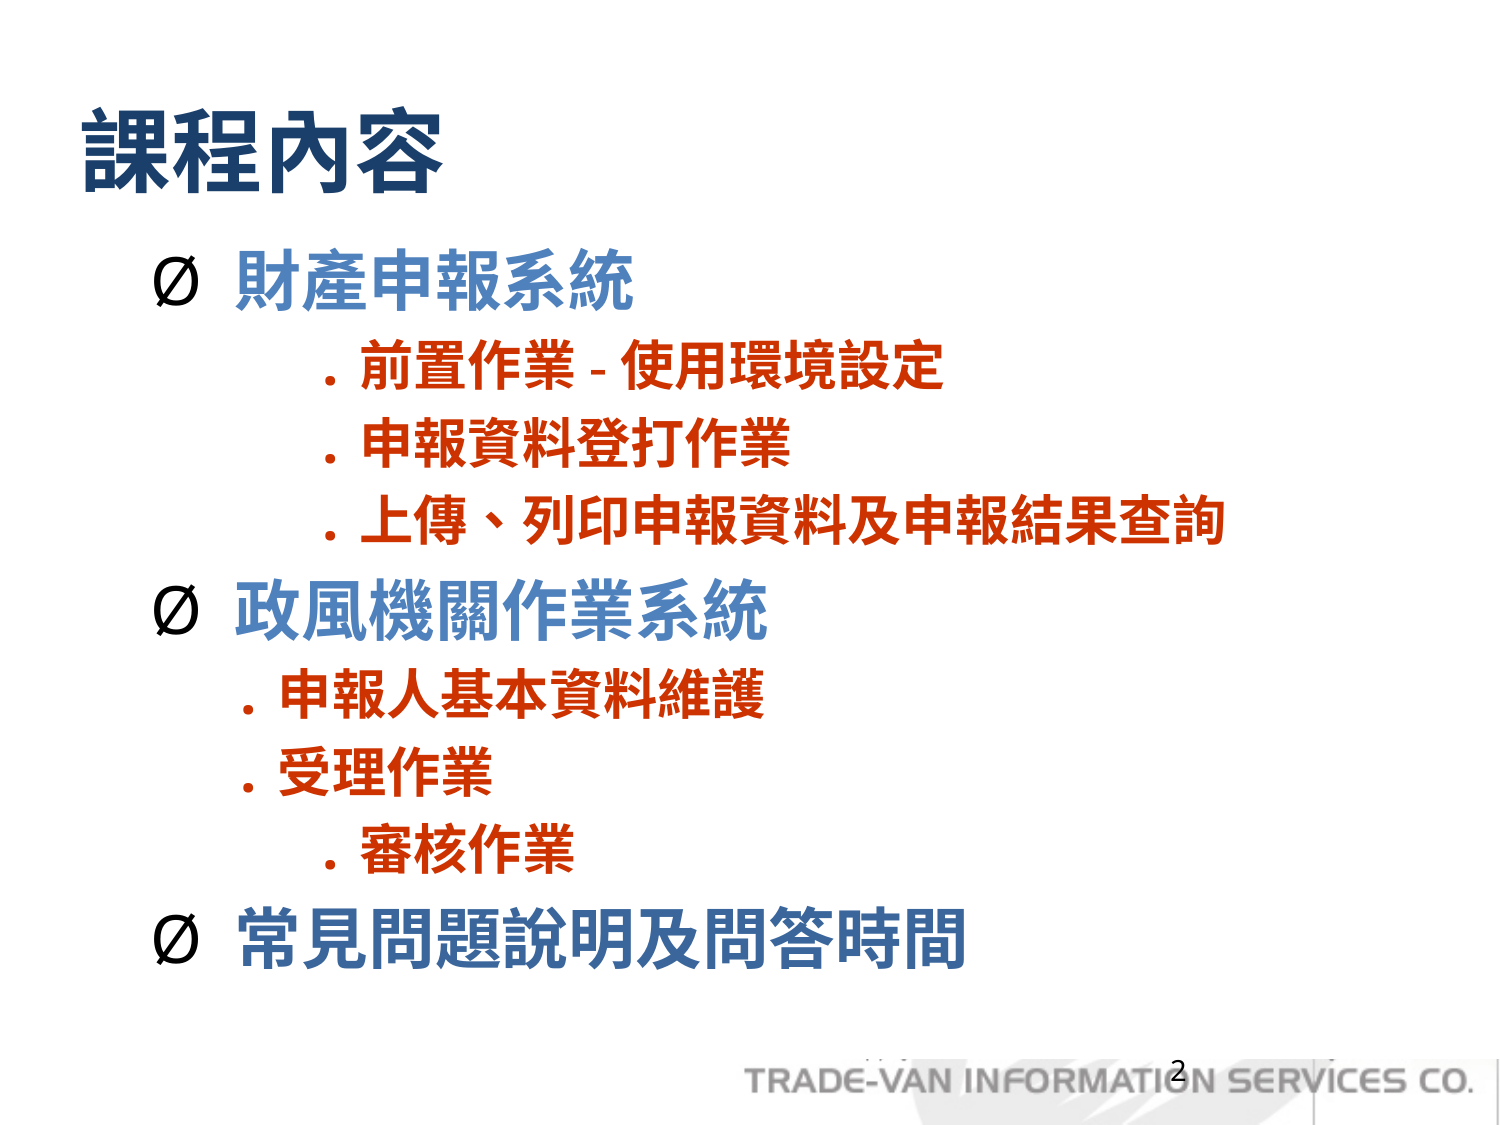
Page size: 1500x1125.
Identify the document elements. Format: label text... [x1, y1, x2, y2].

text_box 財產申報系統 ․前置作業-使用環境設定 ․申報資料登打作業 ․上傳、列印申報資料及申報結果查詢 政風機關作業系統 ․申報人基本資料維護 ․受理作業 ․審核作業 常見問題說明及問答時間 [136, 232, 1423, 1023]
text_box 課程內容 [65, 55, 1415, 242]
text_box [0, 0, 1500, 1100]
